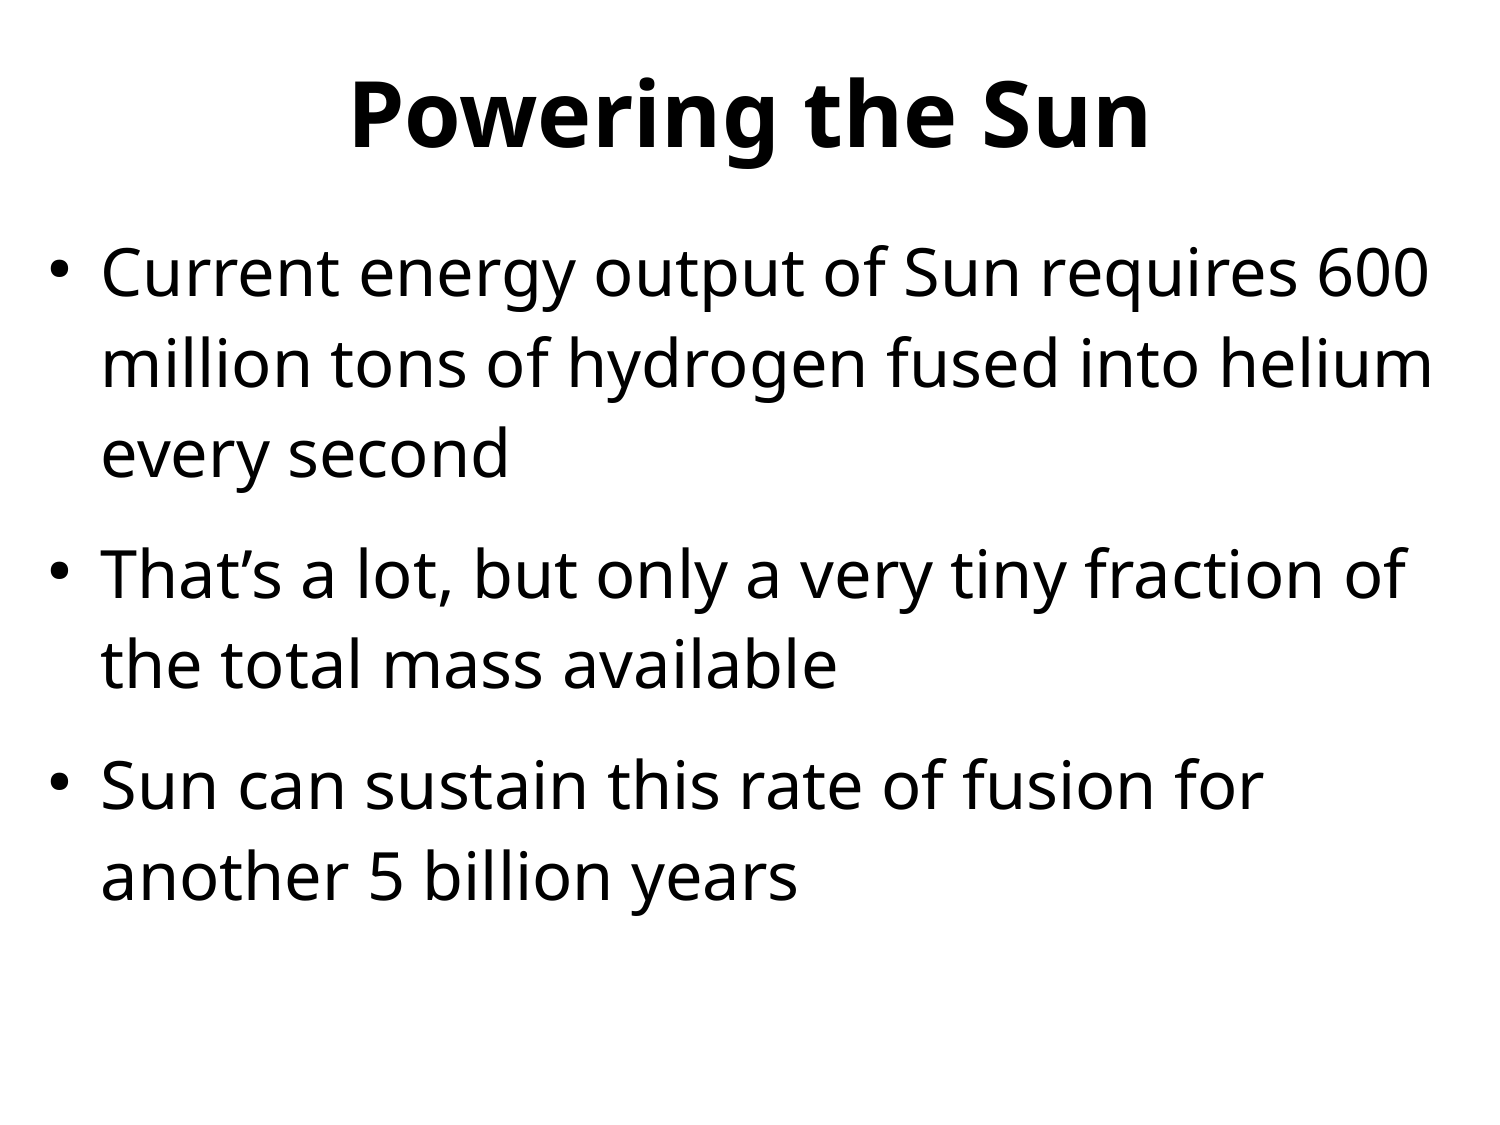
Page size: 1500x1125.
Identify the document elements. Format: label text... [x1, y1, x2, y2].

list Current energy output of Sun requires 600 million tons of hydrogen fused into helium every second That’s a lot, but only a very tiny fraction of the total mass available Sun can sustain this rate of fusion for another 5 billion years [30, 224, 1471, 1021]
title Powering the Sun [30, 57, 1471, 168]
